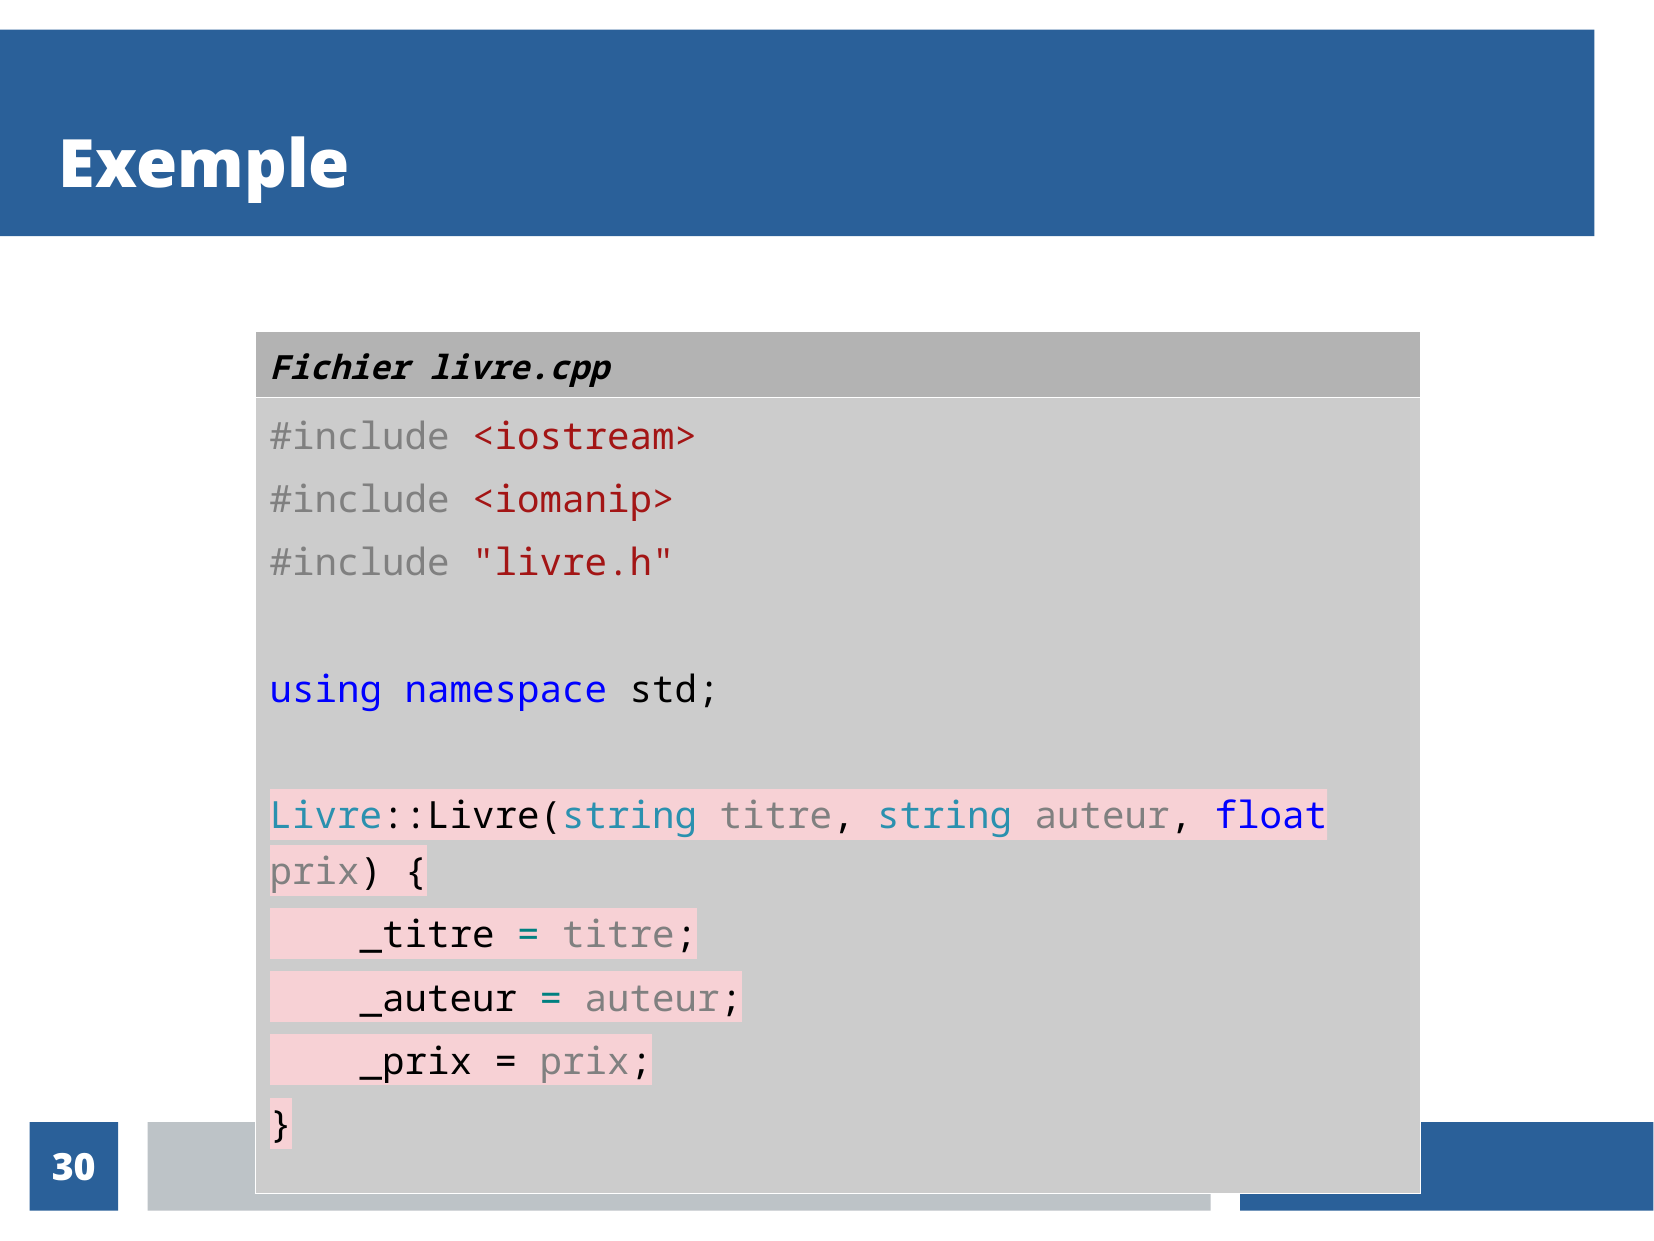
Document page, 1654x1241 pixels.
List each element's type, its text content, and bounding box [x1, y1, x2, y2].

table_header Fichier livre.cpp [256, 332, 1420, 397]
title Exemple [59, 59, 1595, 207]
table_cell #include <iostream> #include <iomanip> #include "livre.h" using namespace std; Livre::Livre(string titre, string auteur, float prix) { _titre = titre; _auteur = auteur; _prix = prix; } [256, 398, 1420, 1193]
